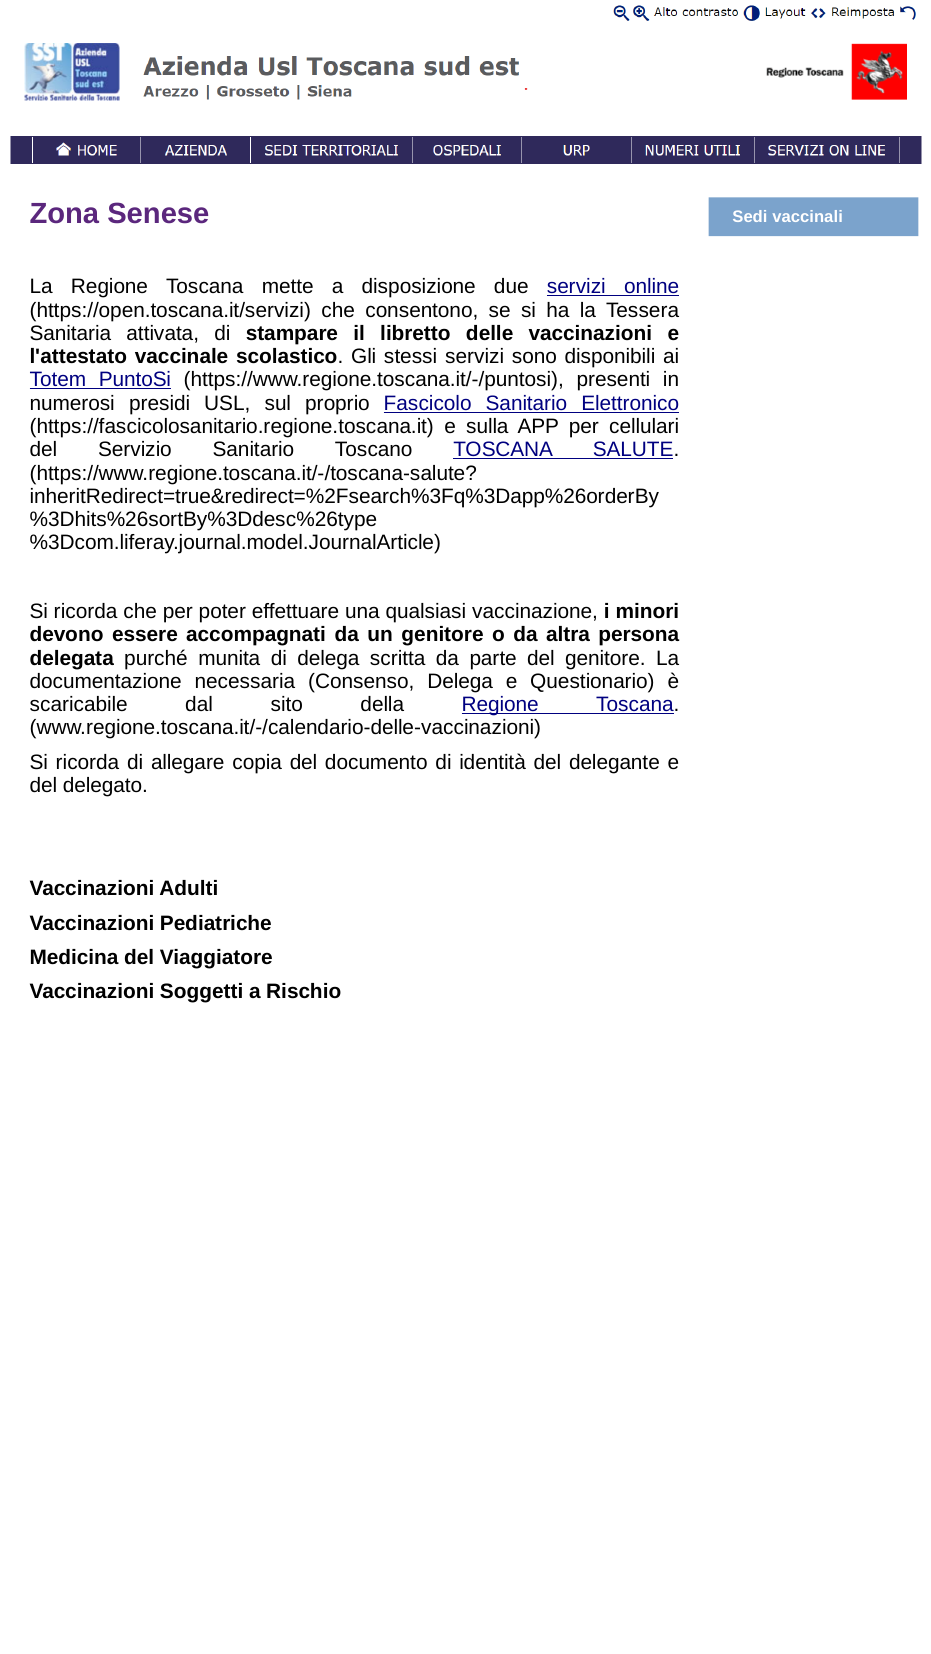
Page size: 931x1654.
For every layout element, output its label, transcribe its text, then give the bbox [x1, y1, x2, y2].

list Zona Senese La Regione Toscana mette a disposizione due servizi online (https://open.toscana.it/servizi) che consentono, se si ha la Tessera Sanitaria attivata, di stampare il libretto delle vaccinazioni e l'attestato vaccinale scolastico. Gli stessi servizi sono disponibili ai Totem PuntoSi (https://www.regione.toscana.it/-/puntosi), presenti in numerosi presidi USL, sul proprio Fascicolo Sanitario Elettronico (https://fascicolosanitario.regione.toscana.it) e sulla APP per cellulari del Servizio Sanitario Toscano TOSCANA SALUTE. (https://www.regione.toscana.it/-/toscana-salute?inheritRedirect=true&redirect=%2Fsearch%3Fq%3Dapp%26orderBy%3Dhits%26sortBy%3Ddesc%26type%3Dcom.liferay.journal.model.JournalArticle) Si ricorda che per poter effettuare una qualsiasi vaccinazione, i minori devono essere accompagnati da un genitore o da altra persona delegata purché munita di delega scritta da parte del genitore. La documentazione necessaria (Consenso, Delega e Questionario) è scaricabile dal sito della Regione Toscana. (www.regione.toscana.it/-/calendario-delle-vaccinazioni) Si ricorda di allegare copia del documento di identità del delegante e del delegato. Vaccinazioni Adulti Vaccinazioni Pediatriche Medicina del Viaggiatore Vaccinazioni Soggetti a Rischio [29, 196, 680, 1436]
picture [0, 0, 931, 172]
list Sedi vaccinali [708, 197, 919, 237]
